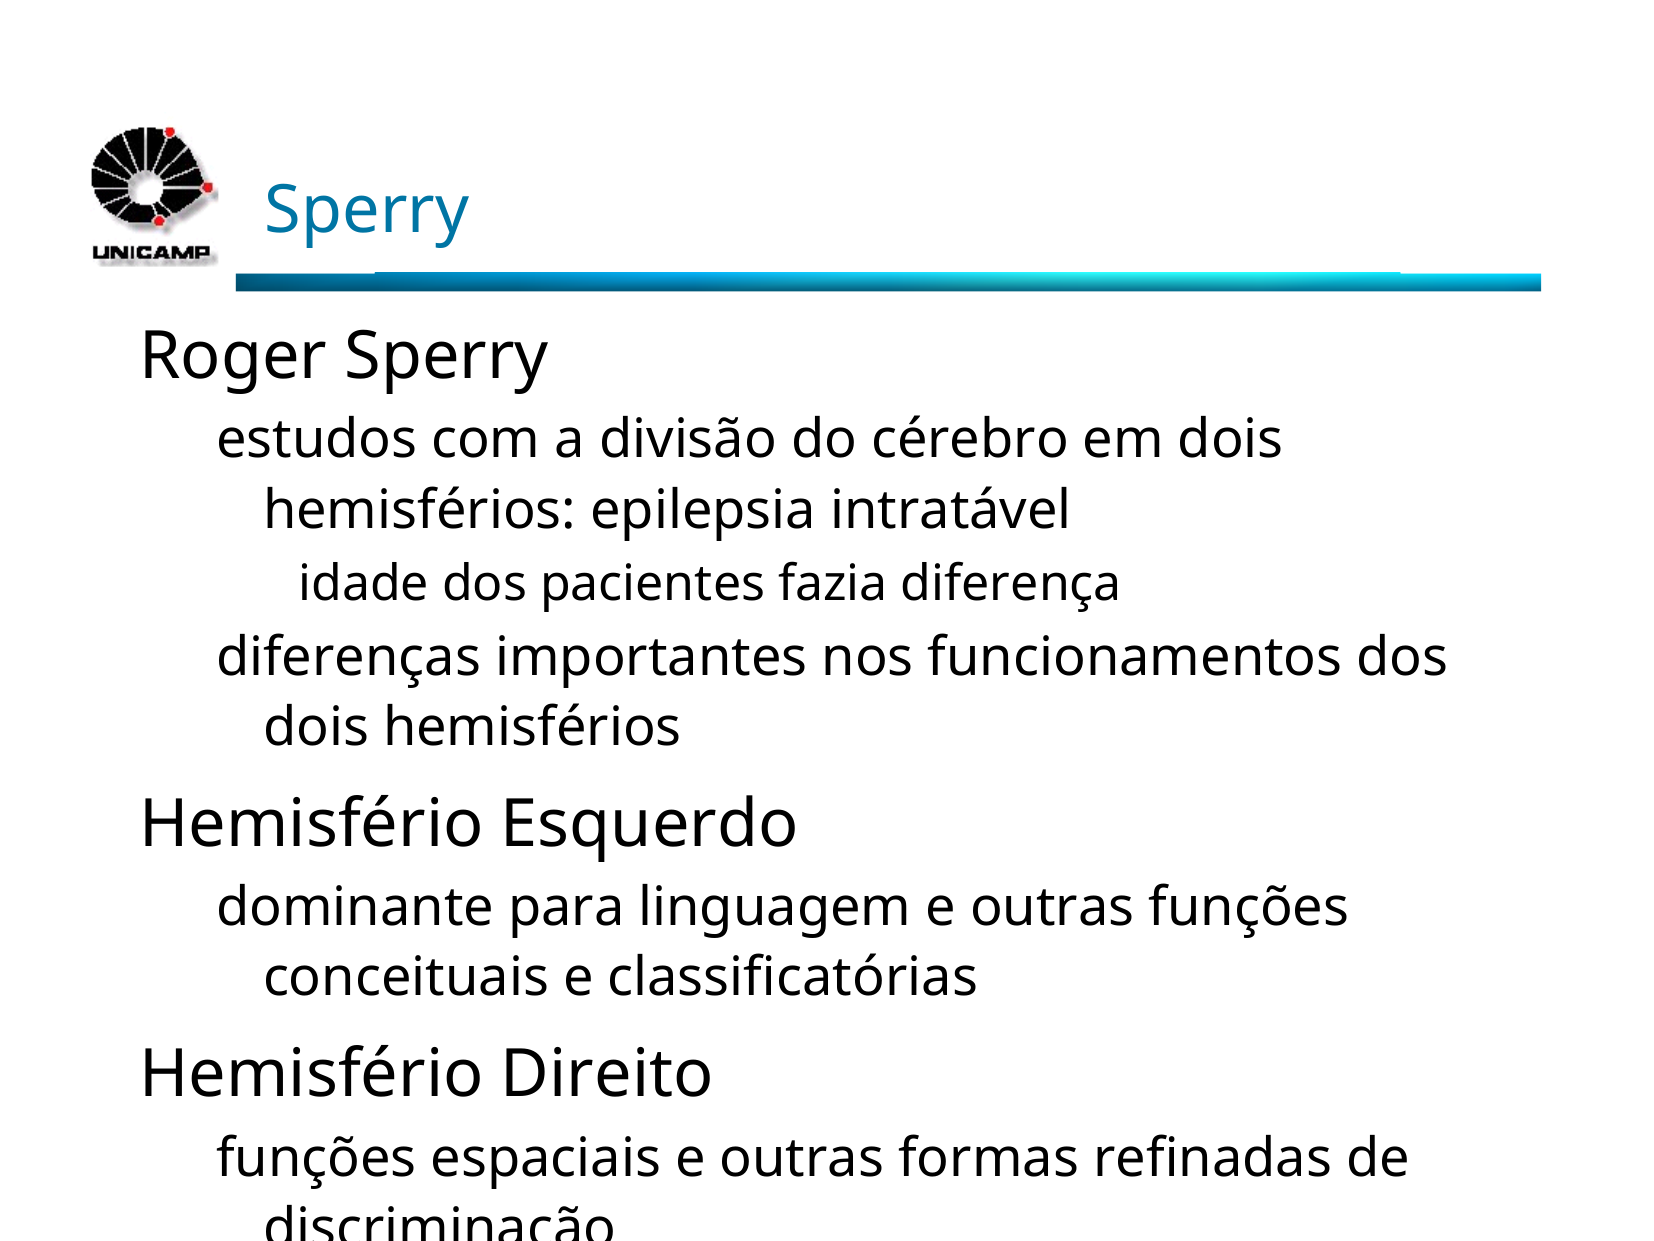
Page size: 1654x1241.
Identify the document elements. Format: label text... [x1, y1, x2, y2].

picture [125, 272, 1654, 295]
title Sperry [264, 42, 1534, 250]
list Roger Sperry estudos com a divisão do cérebro em dois hemisférios: epilepsia intratável idade dos pacientes fazia diferença diferenças importantes nos funcionamentos dos dois hemisférios Hemisfério Esquerdo dominante para linguagem e outras funções conceituais e classificatórias Hemisfério Direito funções espaciais e outras formas refinadas de discriminação [121, 309, 1534, 1182]
